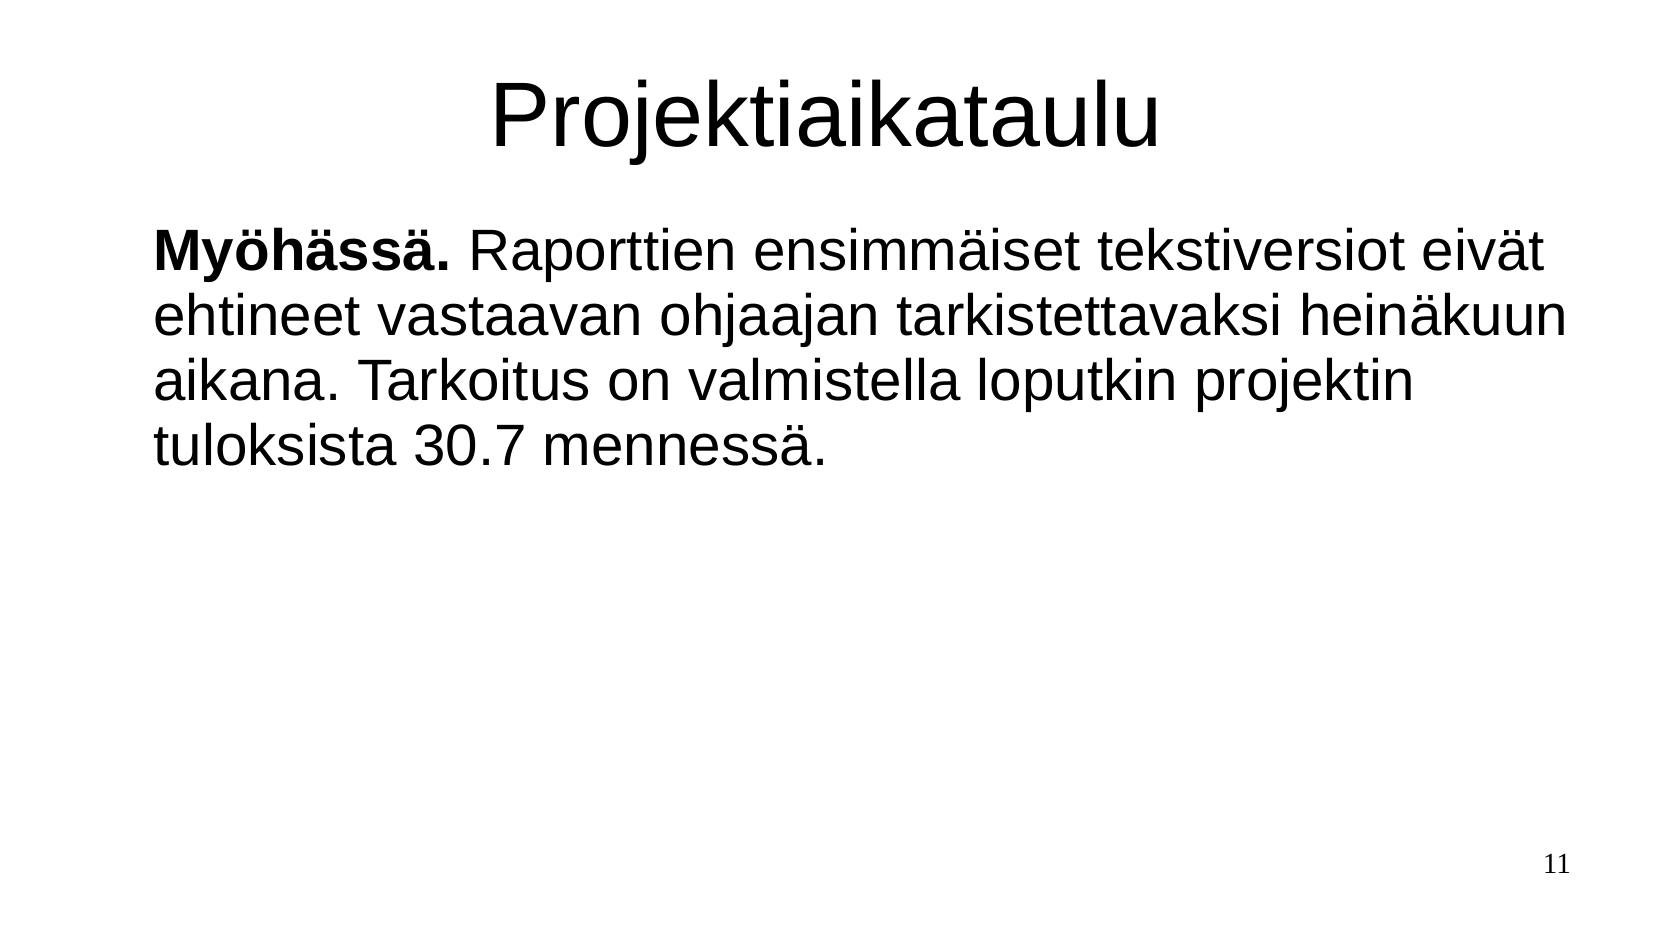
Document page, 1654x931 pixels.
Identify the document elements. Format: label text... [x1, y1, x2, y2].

list Myöhässä. Raporttien ensimmäiset tekstiversiot eivät ehtineet vastaavan ohjaajan tarkistettavaksi heinäkuun aikana. Tarkoitus on valmistella loputkin projektin tuloksista 30.7 mennessä. [82, 217, 1571, 758]
title Projektiaikataulu [82, 37, 1571, 193]
